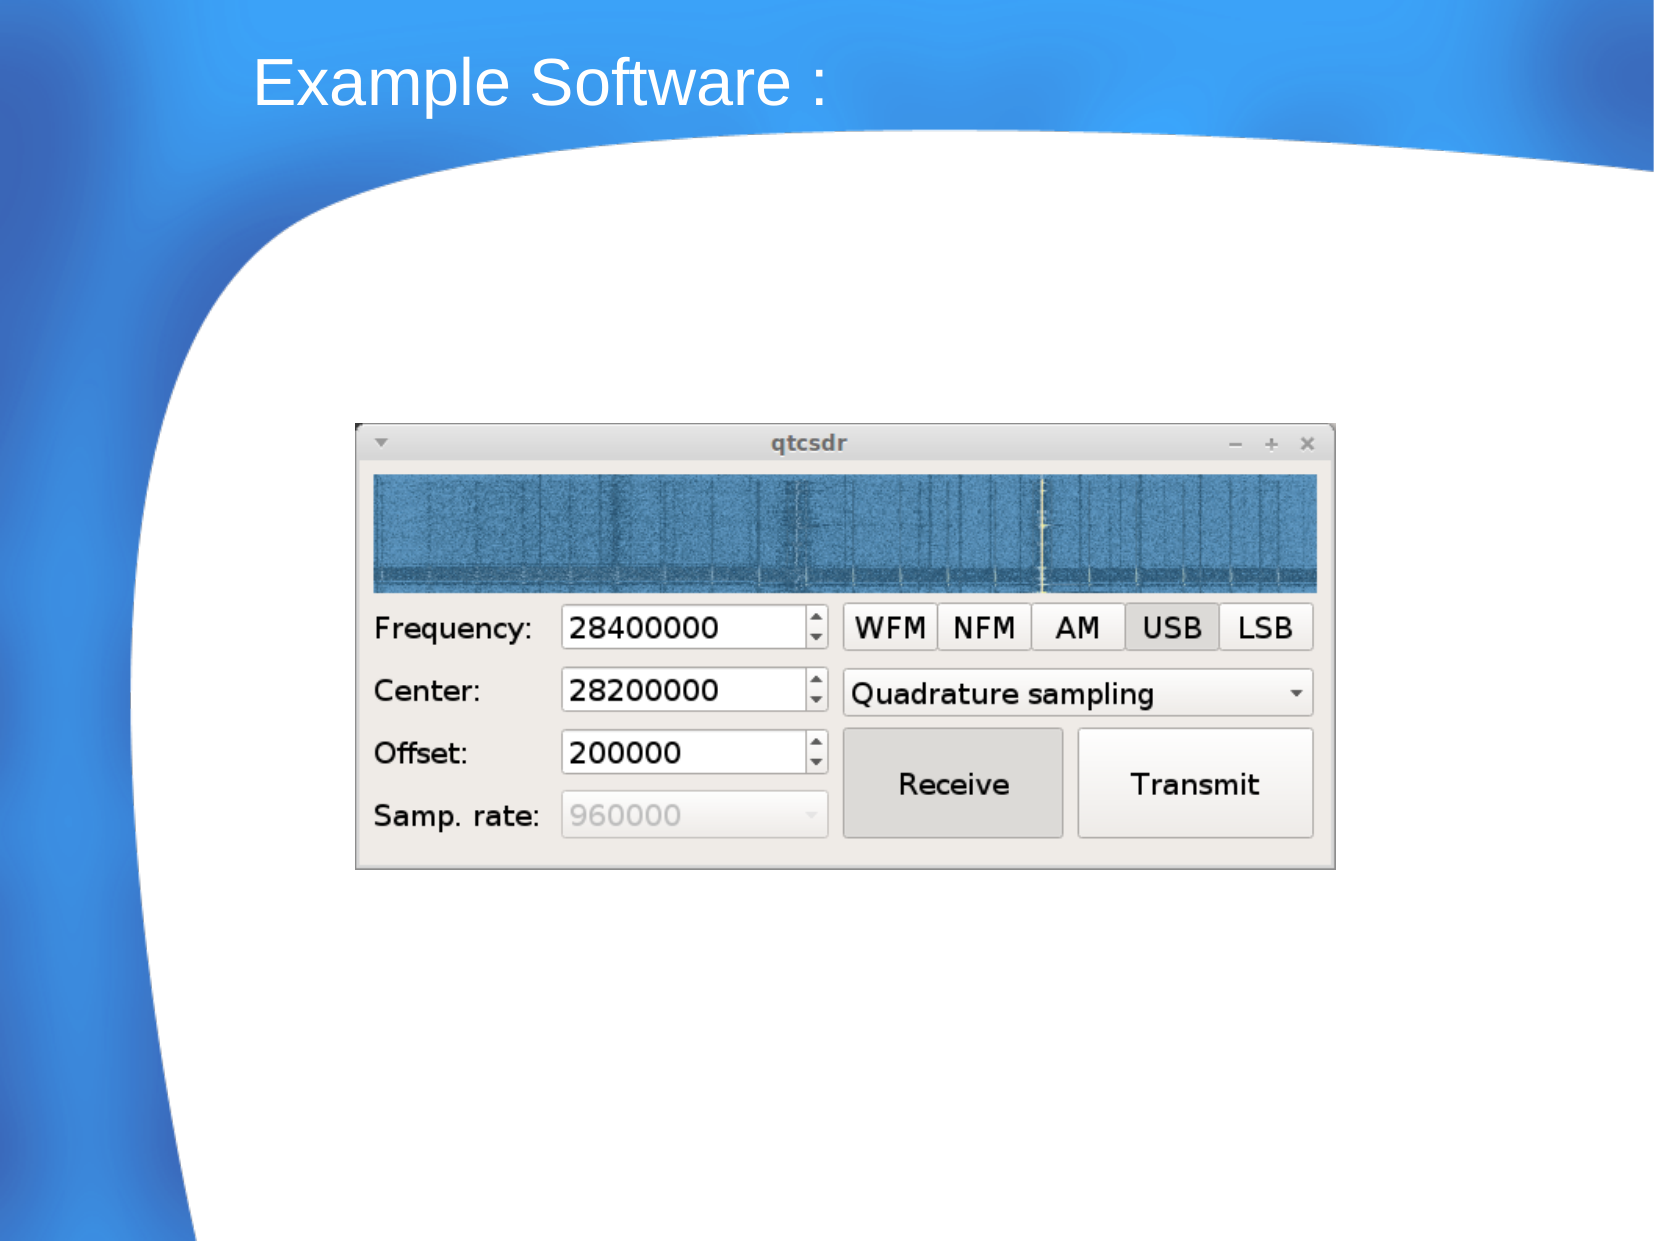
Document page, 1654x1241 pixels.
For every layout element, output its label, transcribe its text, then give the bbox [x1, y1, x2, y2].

picture [0, 0, 1654, 1241]
list Example Software : [252, 45, 1535, 1171]
